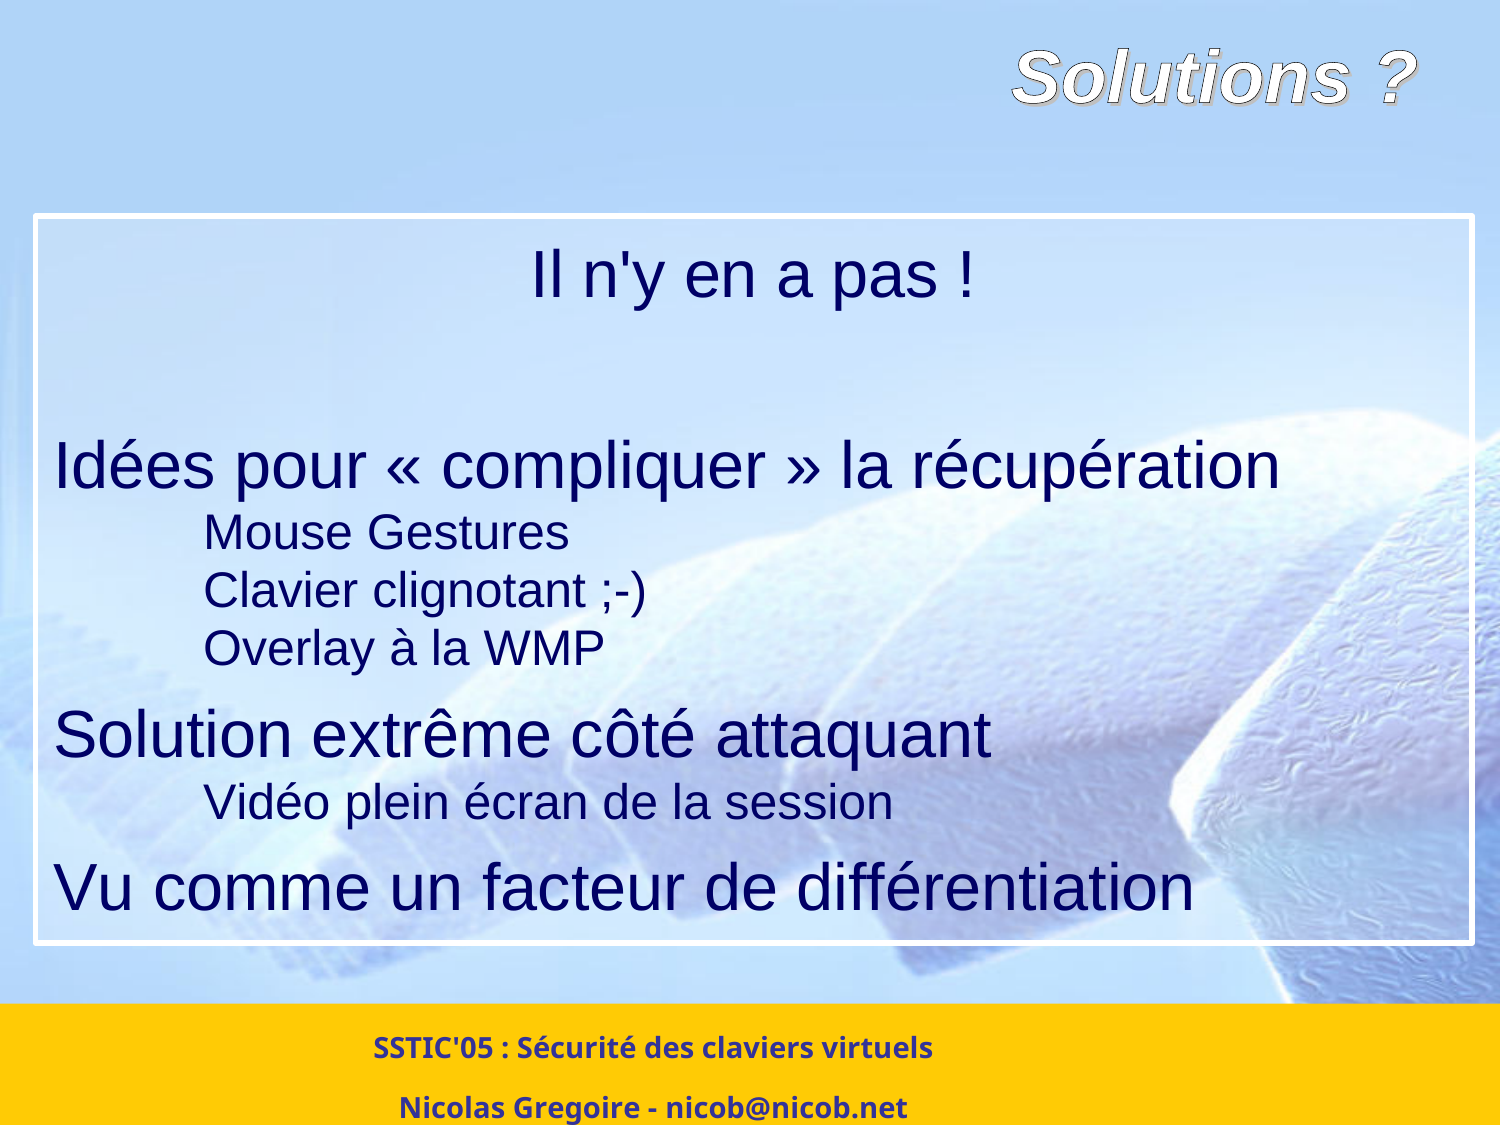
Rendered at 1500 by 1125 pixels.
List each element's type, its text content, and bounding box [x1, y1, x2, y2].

list Il n'y en a pas ! Idées pour « compliquer » la récupération Mouse Gestures Clavier clignotant ;-) Overlay à la WMP Solution extrême côté attaquant Vidéo plein écran de la session Vu comme un facteur de différentiation [35, 216, 1473, 940]
picture [0, 0, 1500, 1003]
title Solutions ? [28, 7, 1460, 143]
